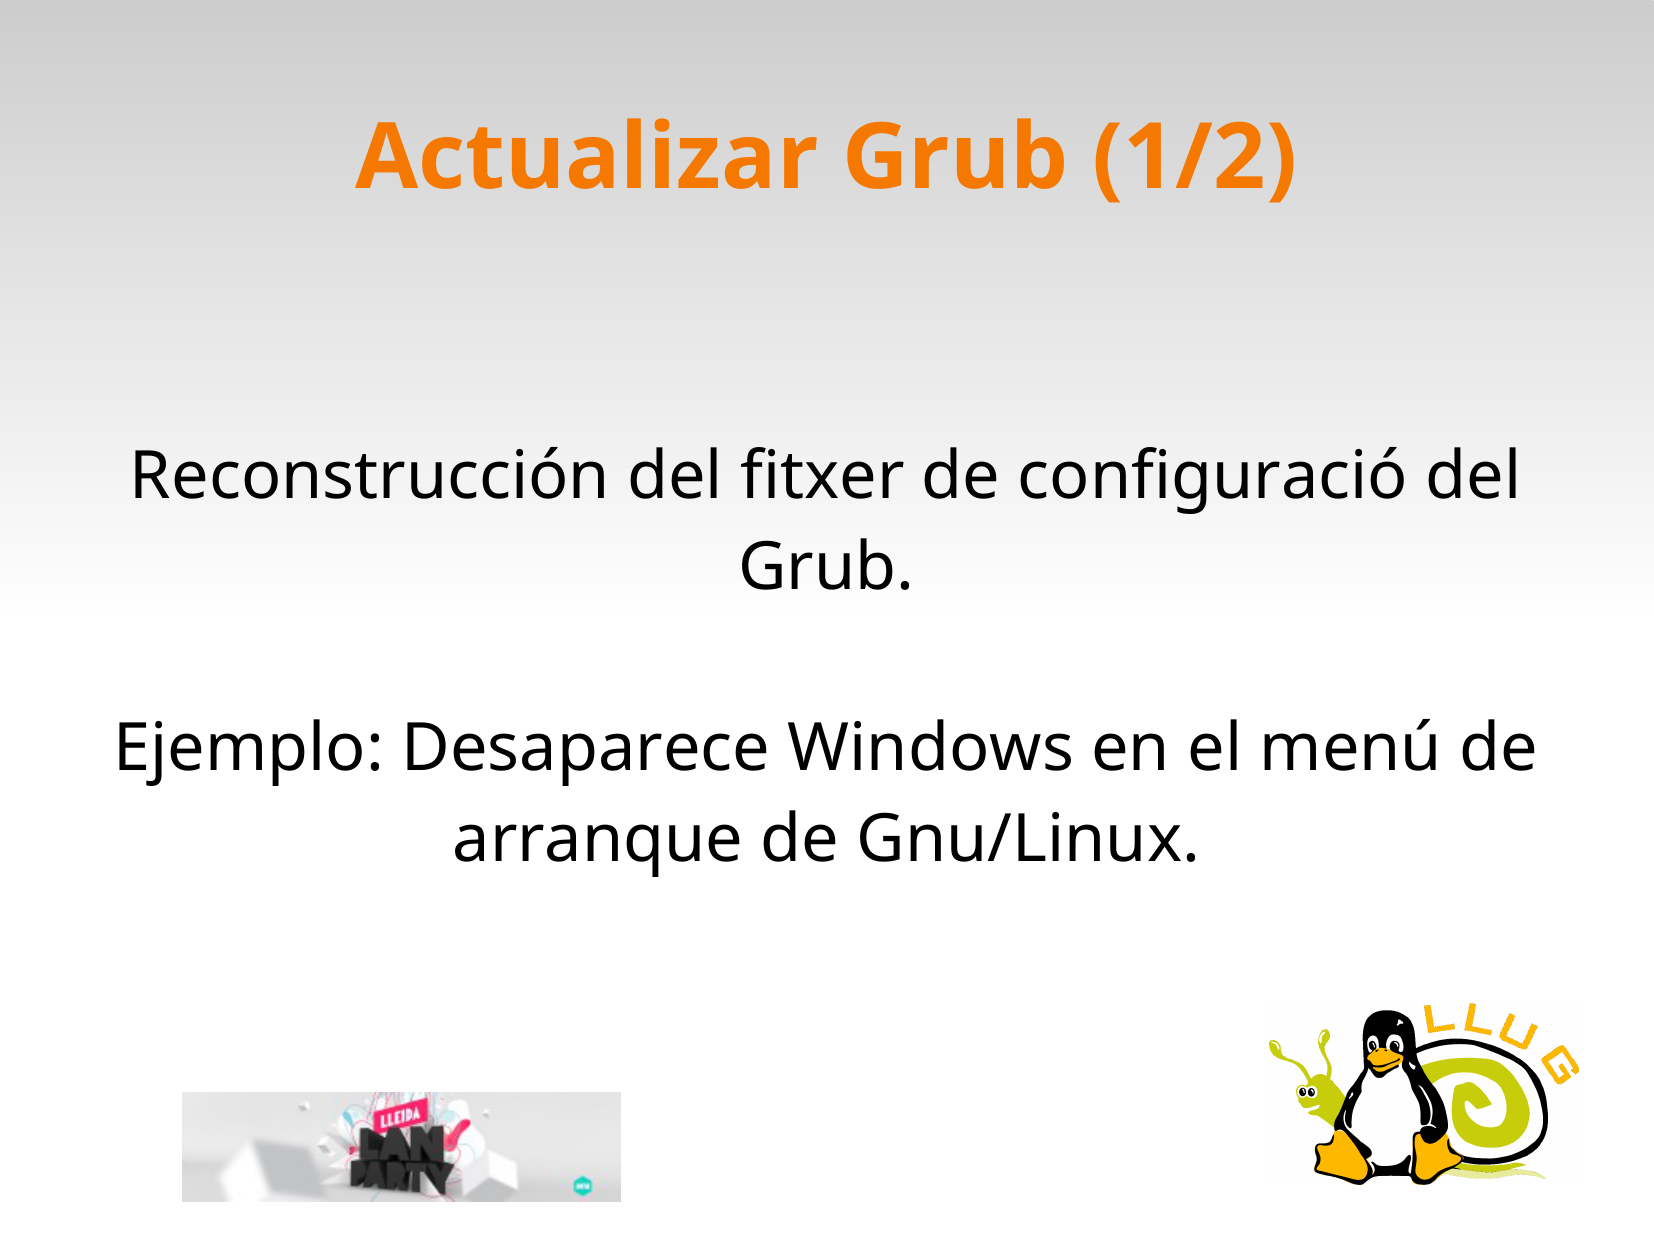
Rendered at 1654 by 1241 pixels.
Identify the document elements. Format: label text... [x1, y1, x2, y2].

picture [182, 1092, 621, 1202]
subtitle Reconstrucción del fitxer de configuració del Grub. Ejemplo: Desaparece Windows en el menú de arranque de Gnu/Linux. [82, 297, 1571, 1102]
picture [1269, 1003, 1579, 1185]
title Actualizar Grub (1/2) [82, 56, 1571, 250]
